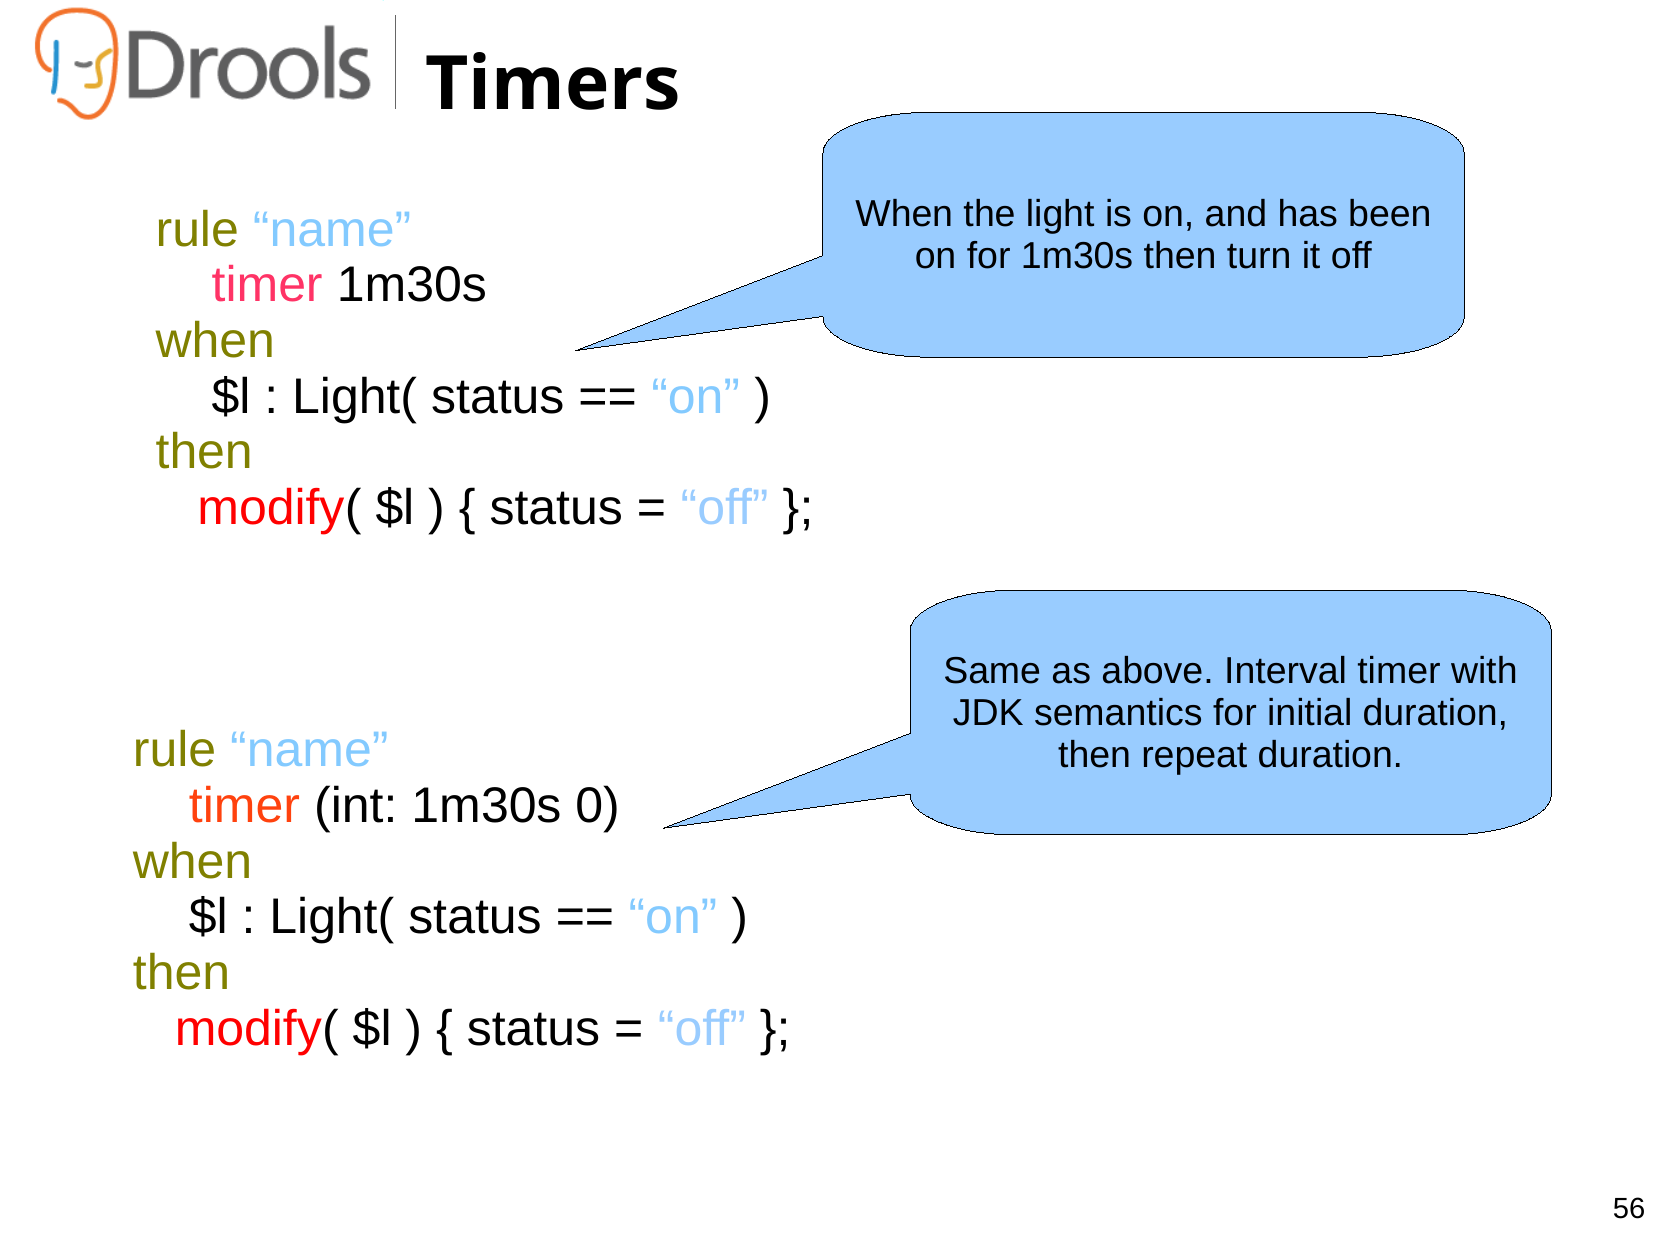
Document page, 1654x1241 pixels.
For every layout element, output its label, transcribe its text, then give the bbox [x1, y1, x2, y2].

picture [29, 0, 384, 126]
text_box Same as above. Interval timer with JDK semantics for initial duration, then repeat duration. [663, 590, 1552, 835]
text_box When the light is on, and has been on for 1m30s then turn it off [575, 112, 1465, 358]
title Timers [410, 17, 1640, 139]
text_box rule “name” timer 1m30s when $l : Light( status == “on” ) then modify( $l ) { status = “off” }; [140, 193, 936, 543]
text_box rule “name” timer (int: 1m30s 0) when $l : Light( status == “on” ) then modify( $l ) { status = “off” }; [118, 713, 820, 1064]
